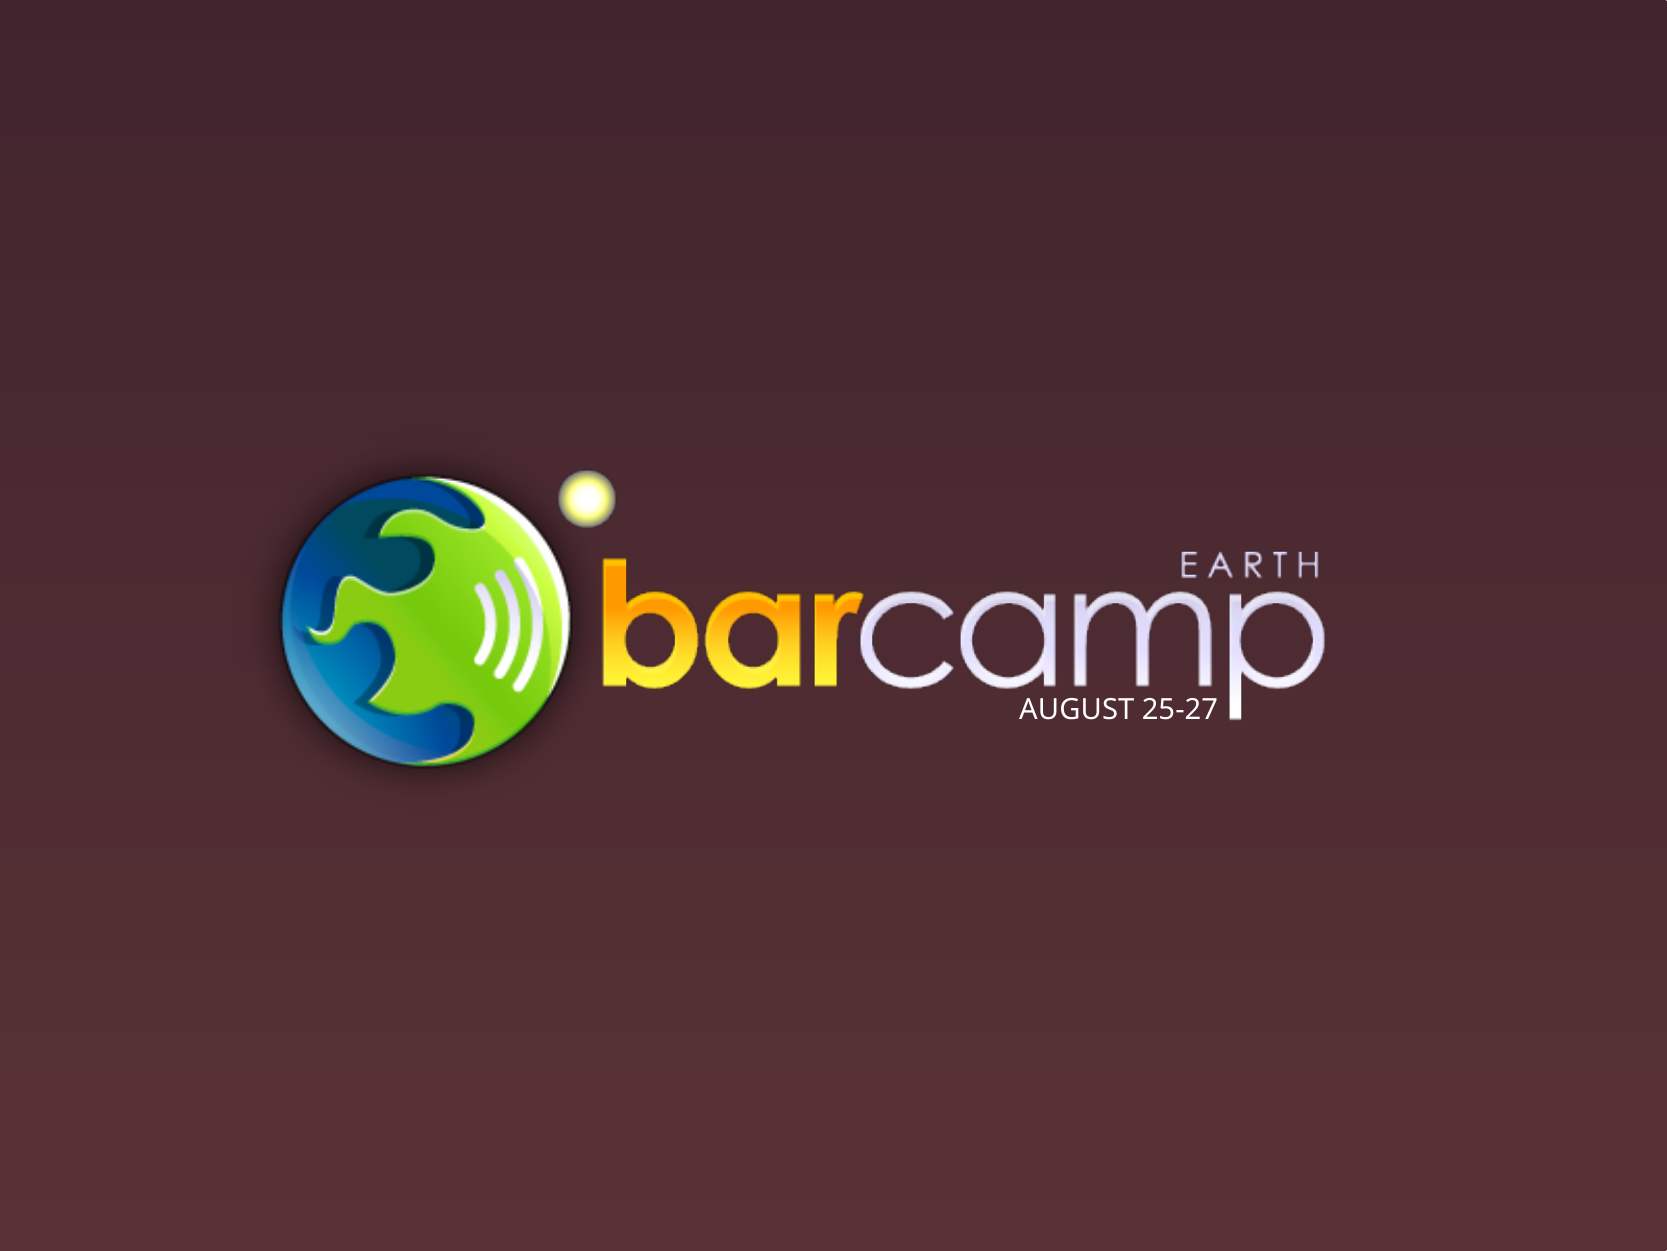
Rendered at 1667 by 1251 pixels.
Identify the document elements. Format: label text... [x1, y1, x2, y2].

text_box AUGUST 25-27 [1019, 688, 1219, 729]
picture [208, 360, 1459, 890]
